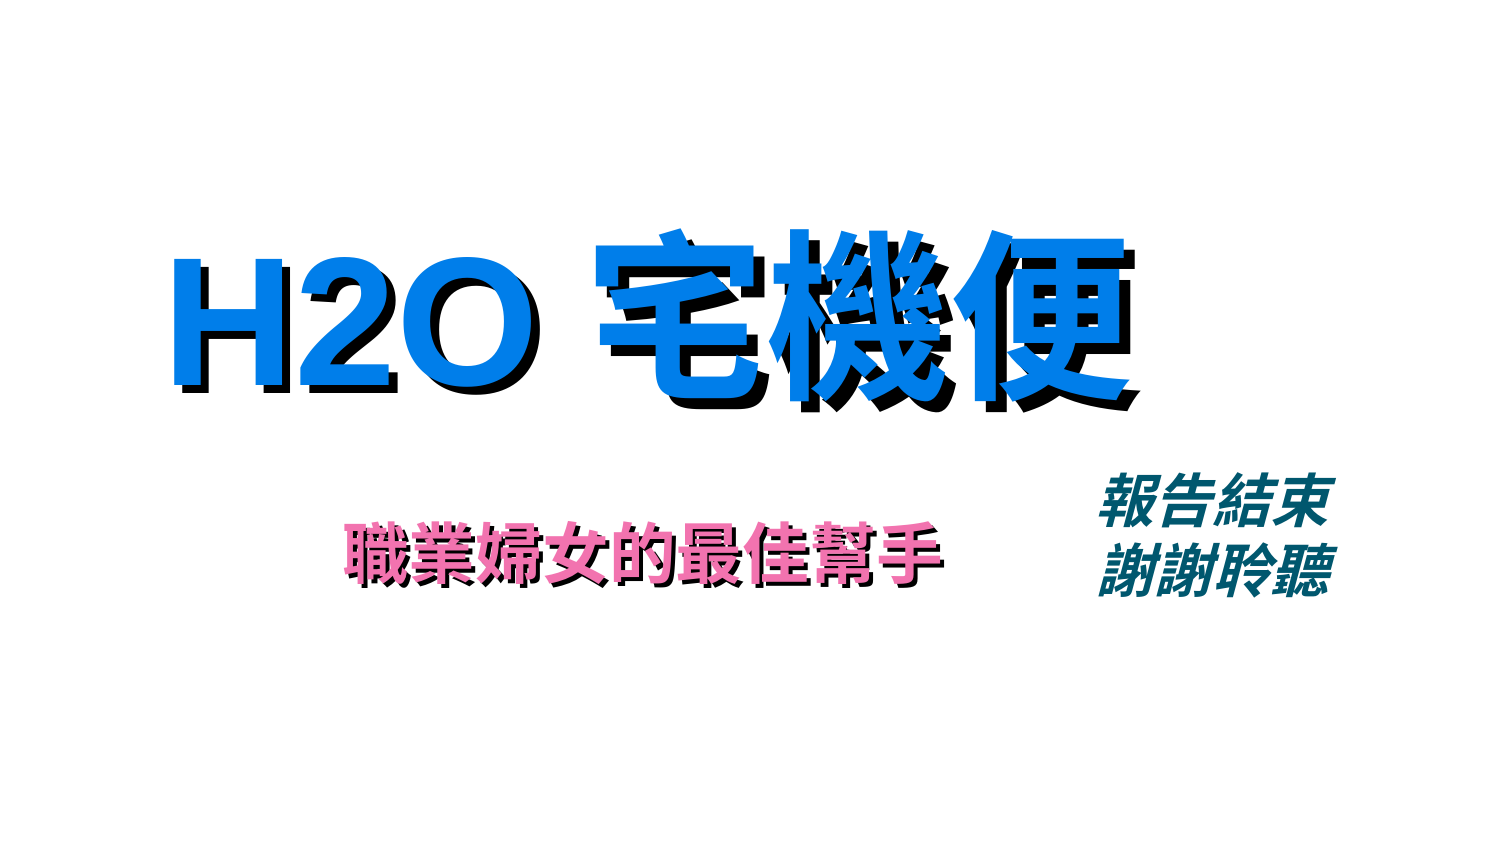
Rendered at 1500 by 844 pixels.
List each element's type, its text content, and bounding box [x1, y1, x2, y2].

text_box 職業婦女的最佳幫手 [327, 505, 958, 600]
text_box H2O宅機便 [148, 220, 1148, 433]
text_box 報告結束 謝謝聆聽 [1080, 456, 1347, 614]
